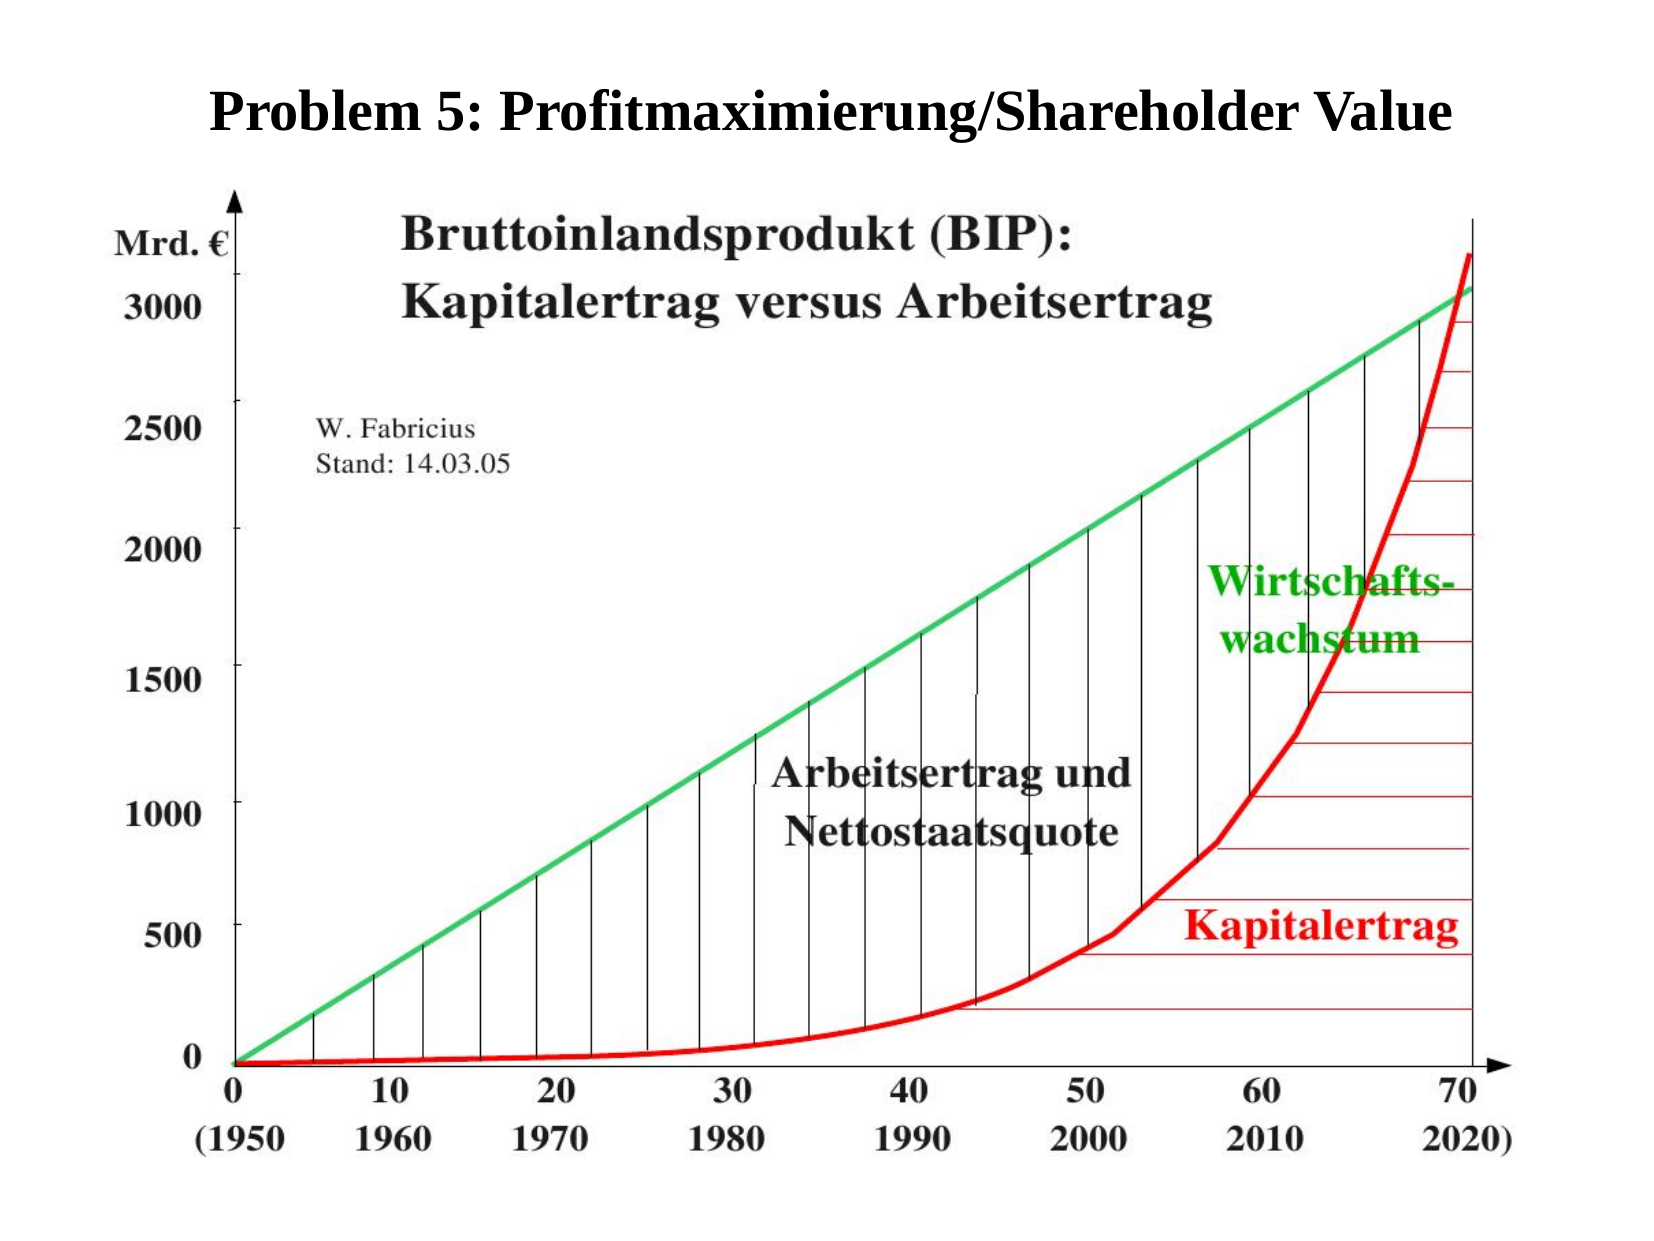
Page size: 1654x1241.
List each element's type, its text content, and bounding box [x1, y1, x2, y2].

text_box Problem 5: Profitmaximierung/Shareholder Value [194, 70, 1495, 151]
picture [94, 177, 1542, 1182]
